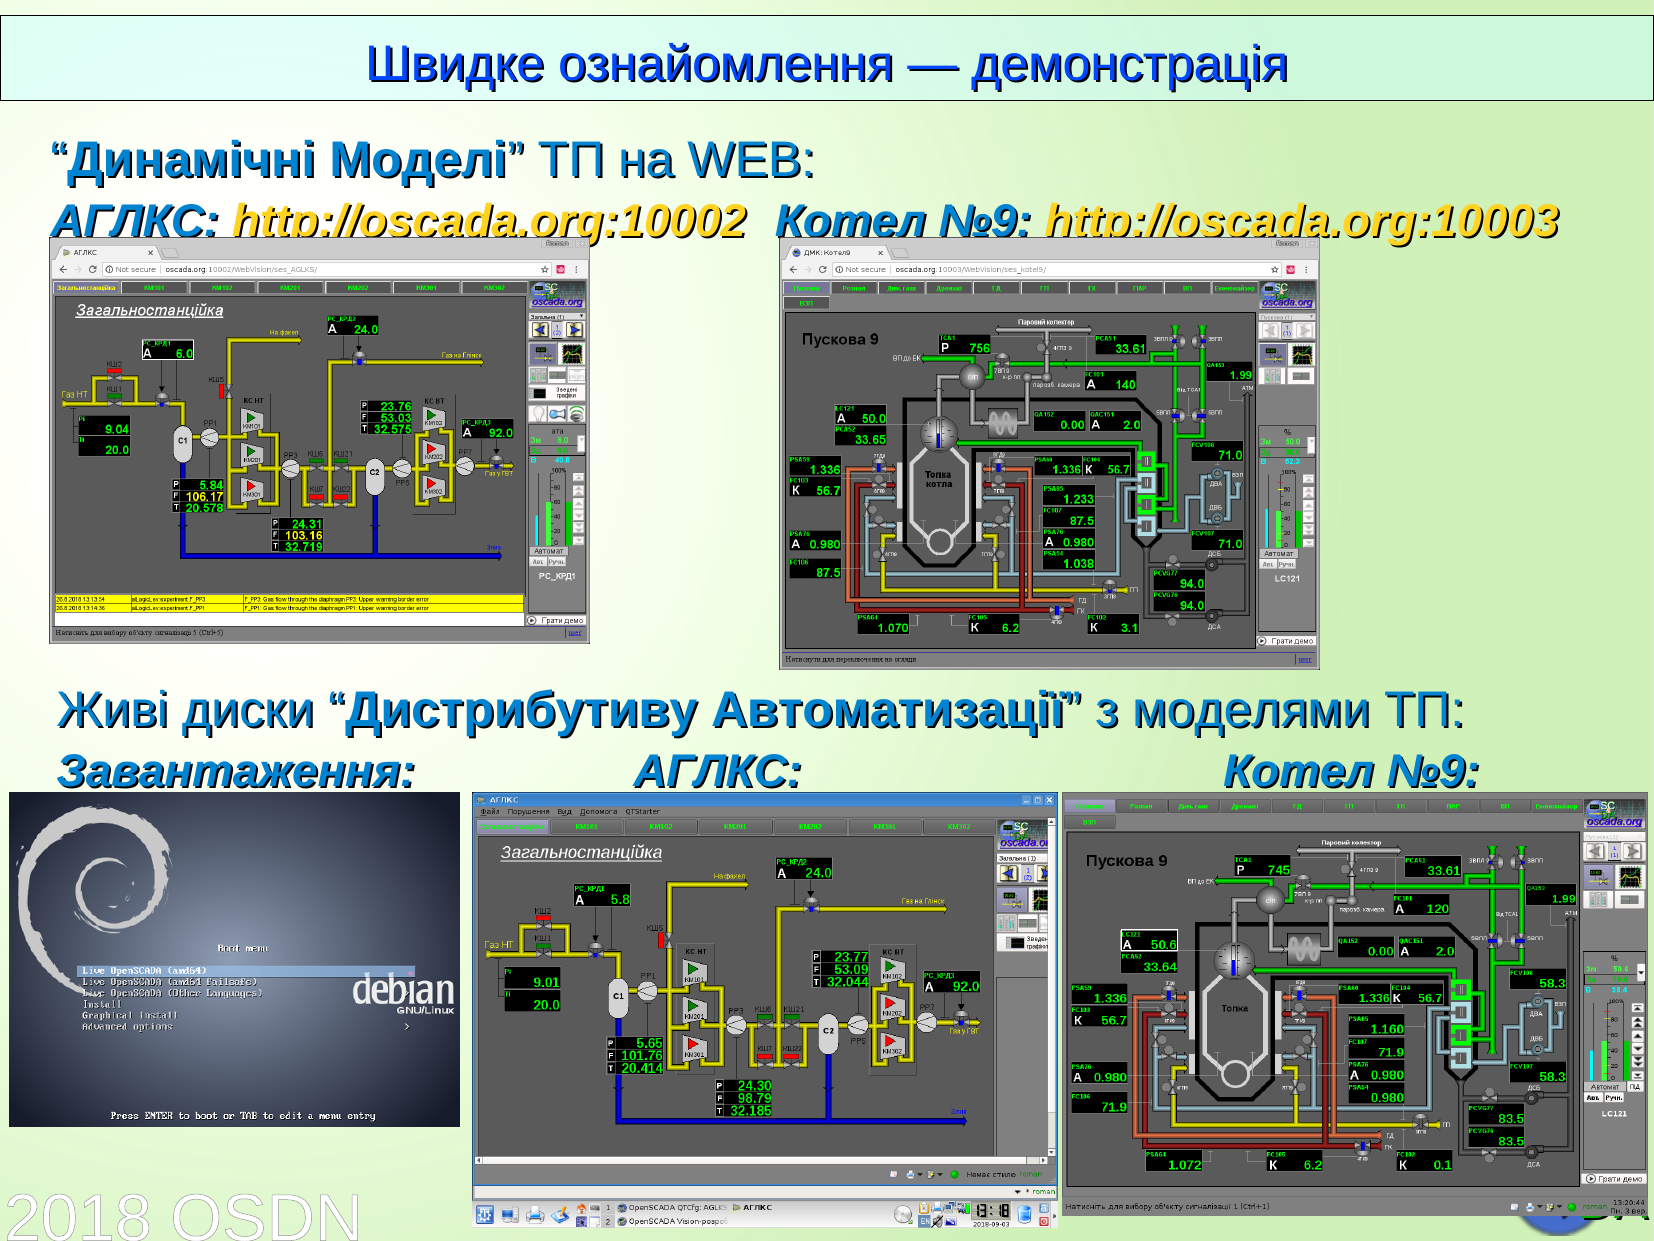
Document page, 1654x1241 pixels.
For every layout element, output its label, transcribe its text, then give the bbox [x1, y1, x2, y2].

picture [472, 792, 1058, 1228]
text_box Живі диски “Дистрибутиву Автоматизації” з моделями ТП: Завантаження: АГЛКС: Котел №9: [40, 671, 1625, 788]
picture [49, 237, 590, 644]
text_box “Динамічні Моделі” ТП на WEB: АГЛКС: http://oscada.org:10002 Котел №9: http://oscada.org:10003 [34, 121, 1619, 238]
title Швидке ознайомлення — демонстрація [0, 15, 1654, 101]
picture [1062, 792, 1648, 1236]
picture [9, 792, 460, 1127]
picture [779, 237, 1320, 670]
